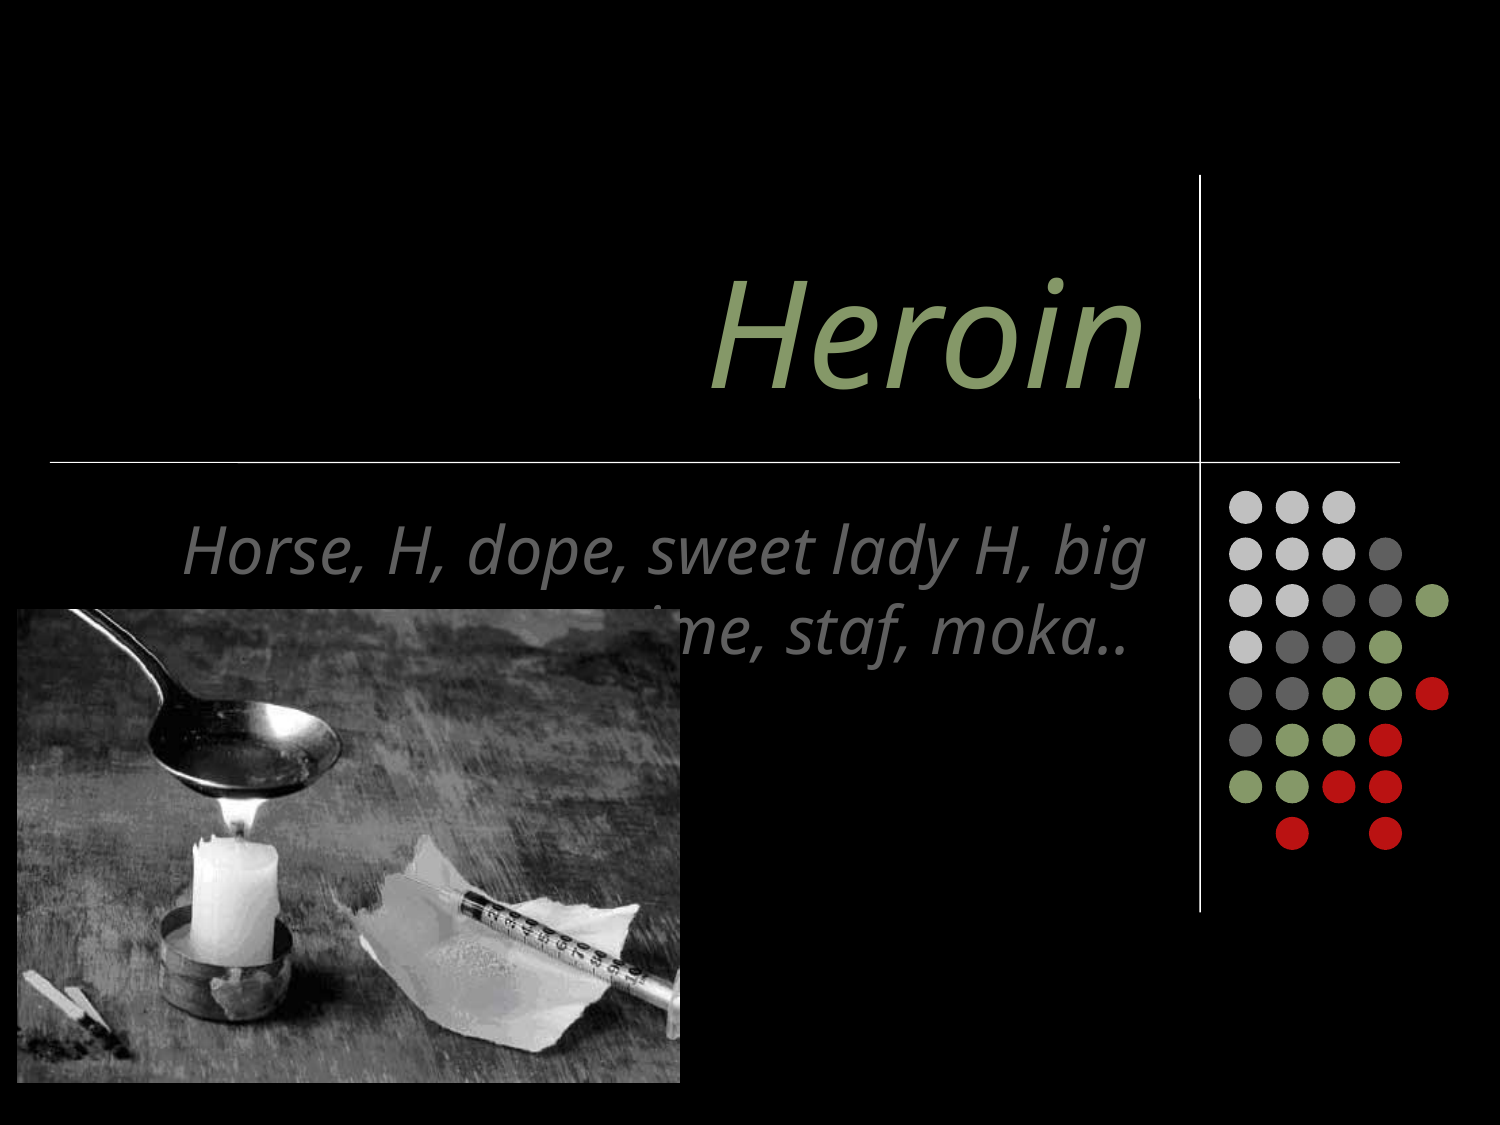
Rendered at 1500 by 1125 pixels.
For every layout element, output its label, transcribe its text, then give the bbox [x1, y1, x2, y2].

picture [17, 609, 680, 1083]
title Heroin [51, 76, 1165, 427]
subtitle Horse, H, dope, sweet lady H, big time, staf, moka.. [139, 500, 1165, 888]
